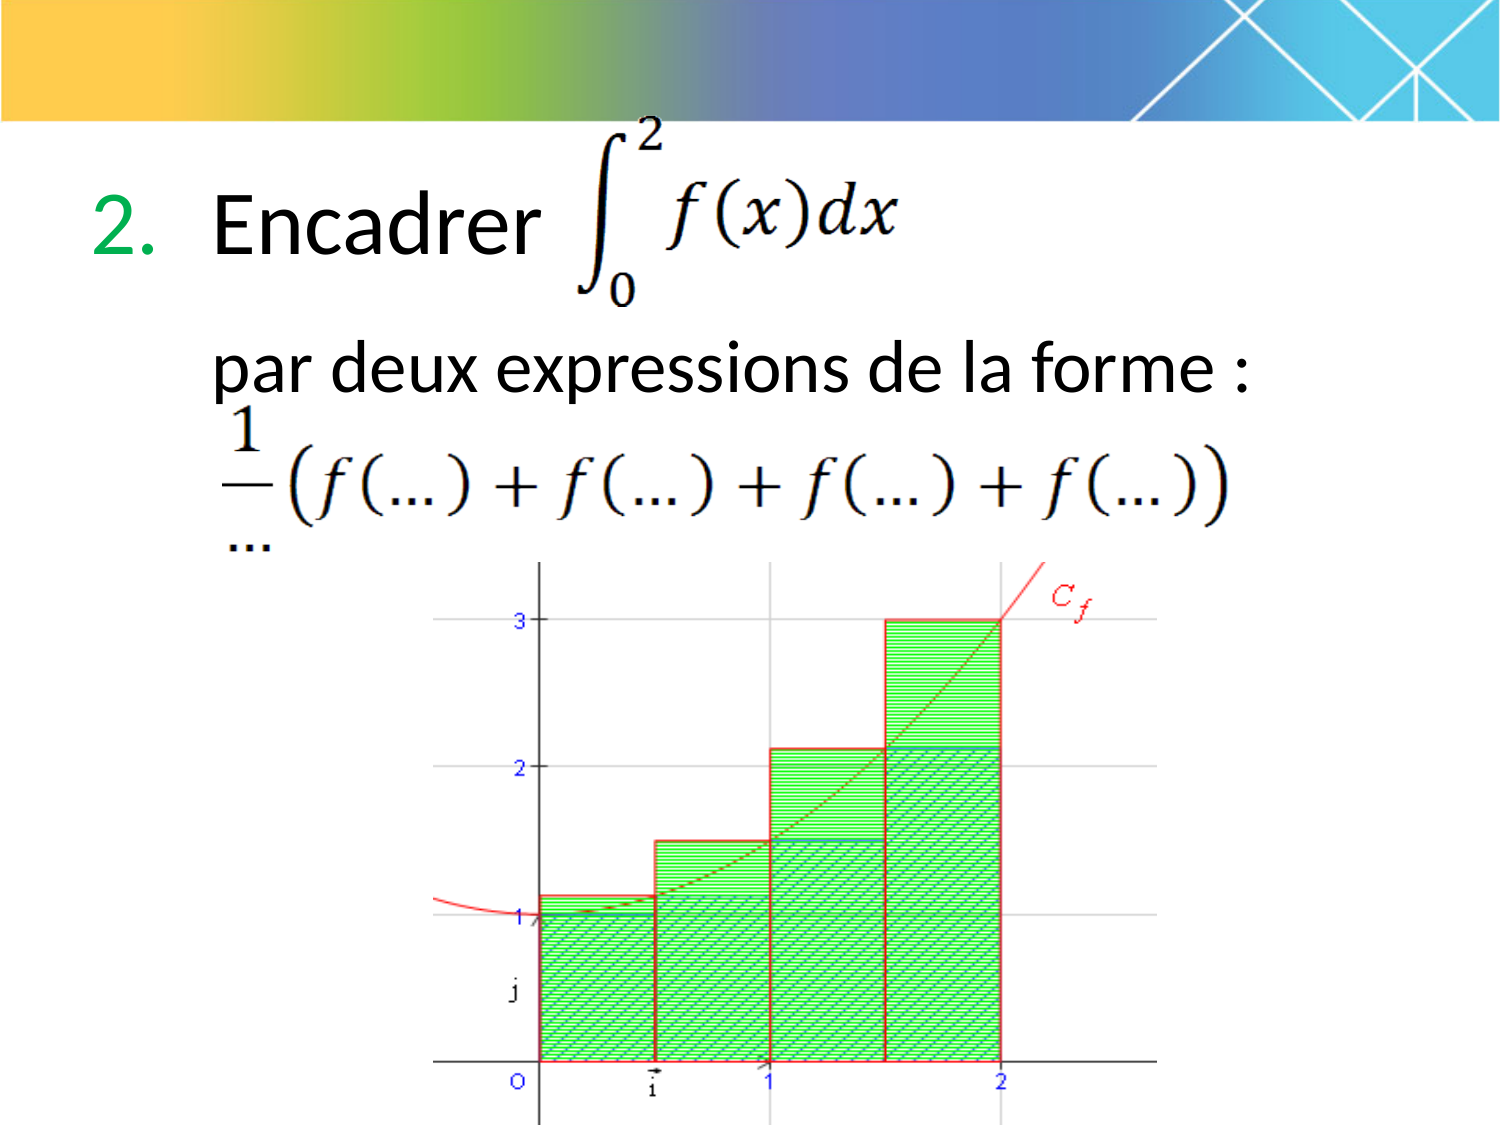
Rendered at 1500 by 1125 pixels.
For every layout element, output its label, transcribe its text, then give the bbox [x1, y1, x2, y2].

picture [0, 0, 1500, 123]
title Encadrer par deux expressions de la forme : [75, 100, 1500, 416]
picture [574, 105, 900, 308]
picture [222, 398, 1234, 554]
picture [433, 562, 1157, 1125]
